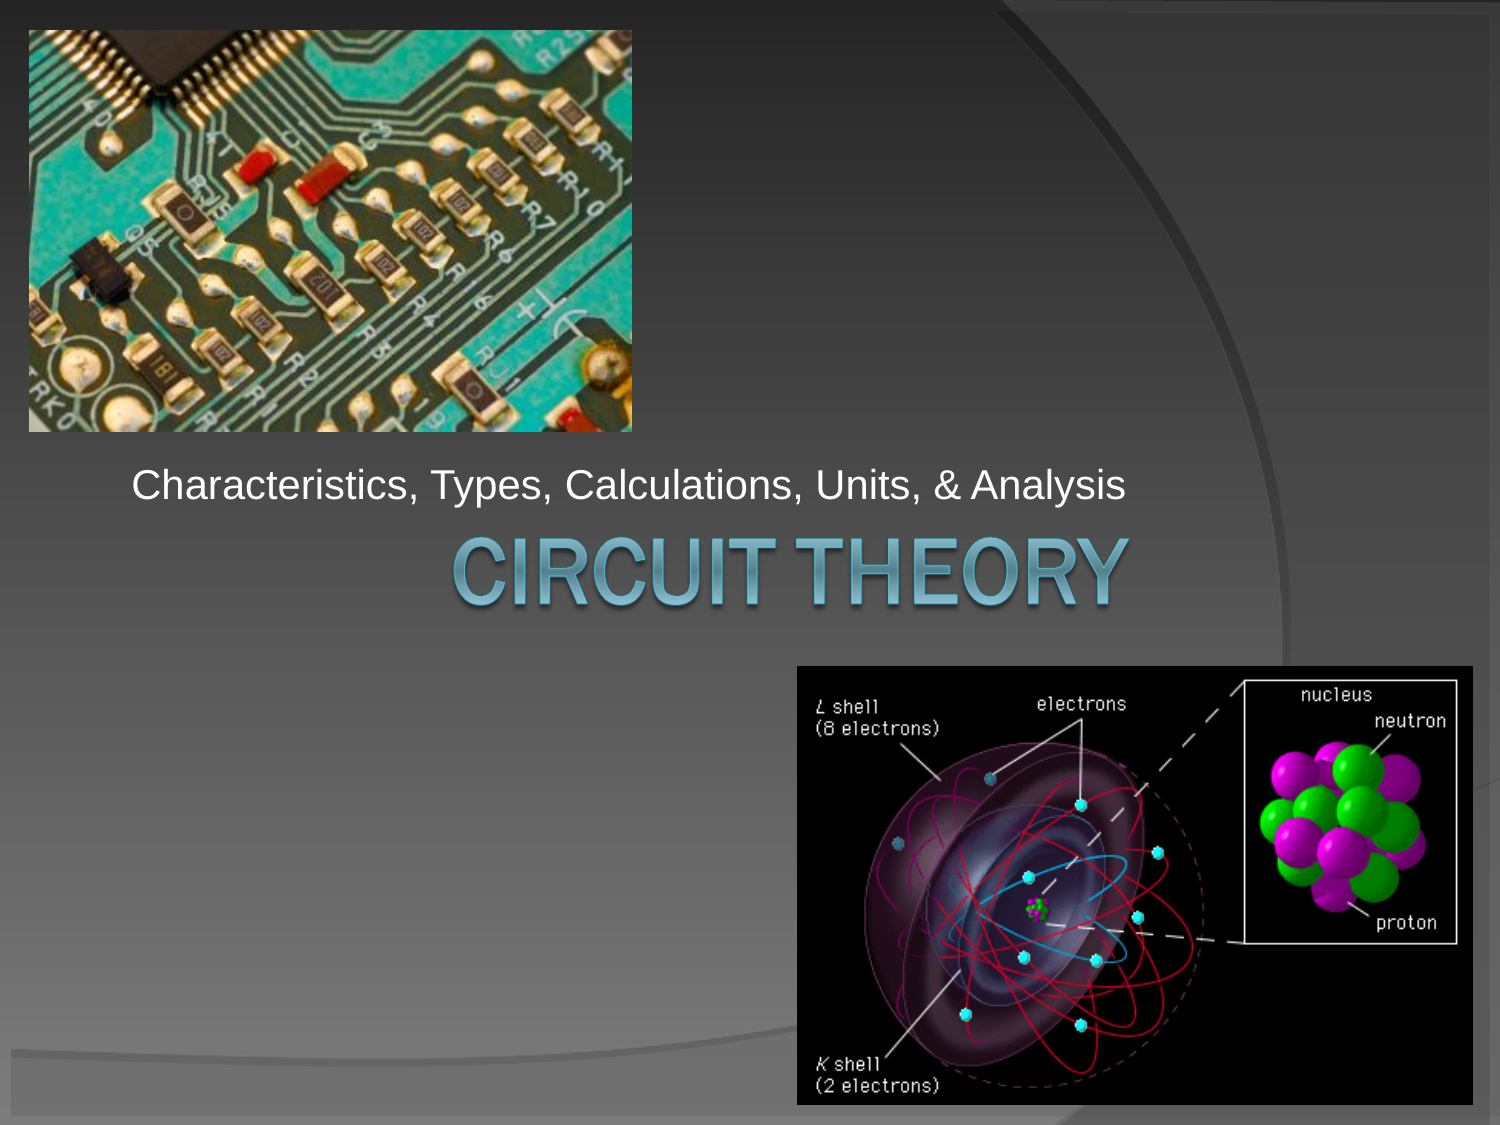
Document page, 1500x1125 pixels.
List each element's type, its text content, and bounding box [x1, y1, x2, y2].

picture [29, 30, 632, 432]
text_box Characteristics, Types, Calculations, Units, & Analysis [71, 219, 1135, 508]
text_box [70, 481, 1191, 695]
picture [797, 666, 1473, 1105]
